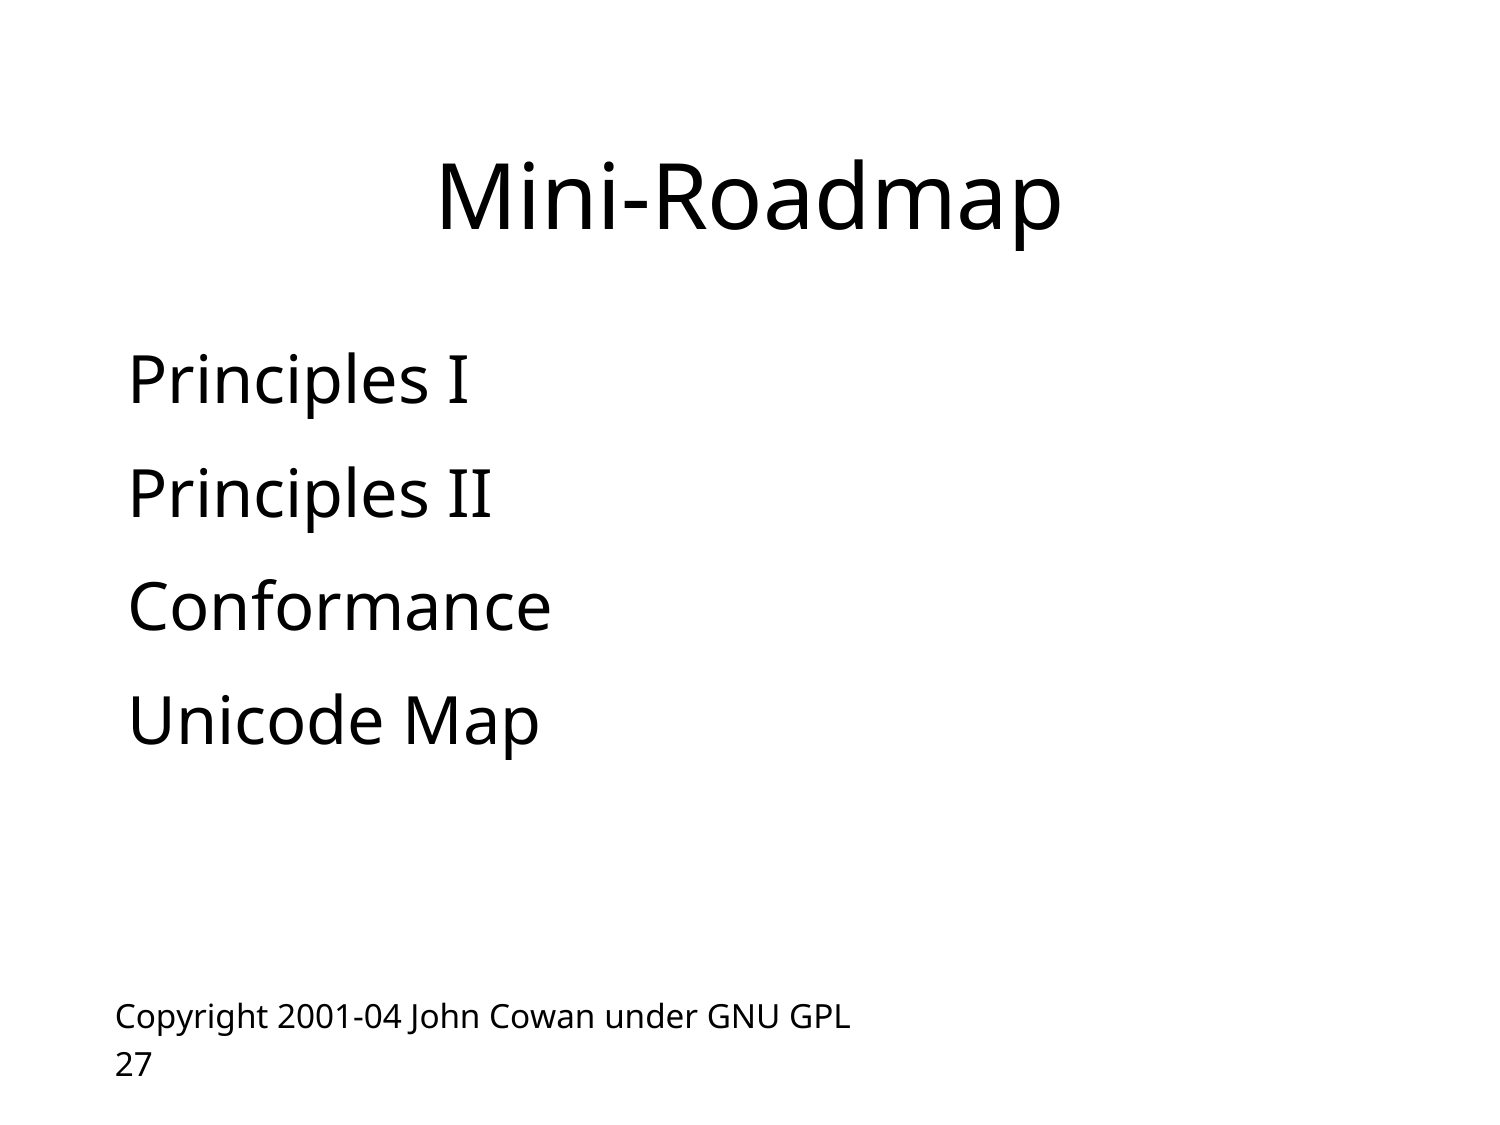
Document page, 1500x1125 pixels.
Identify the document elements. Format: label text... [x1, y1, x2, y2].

list Principles I Principles II Conformance Unicode Map [112, 324, 1388, 1000]
title Mini-Roadmap [112, 99, 1388, 288]
